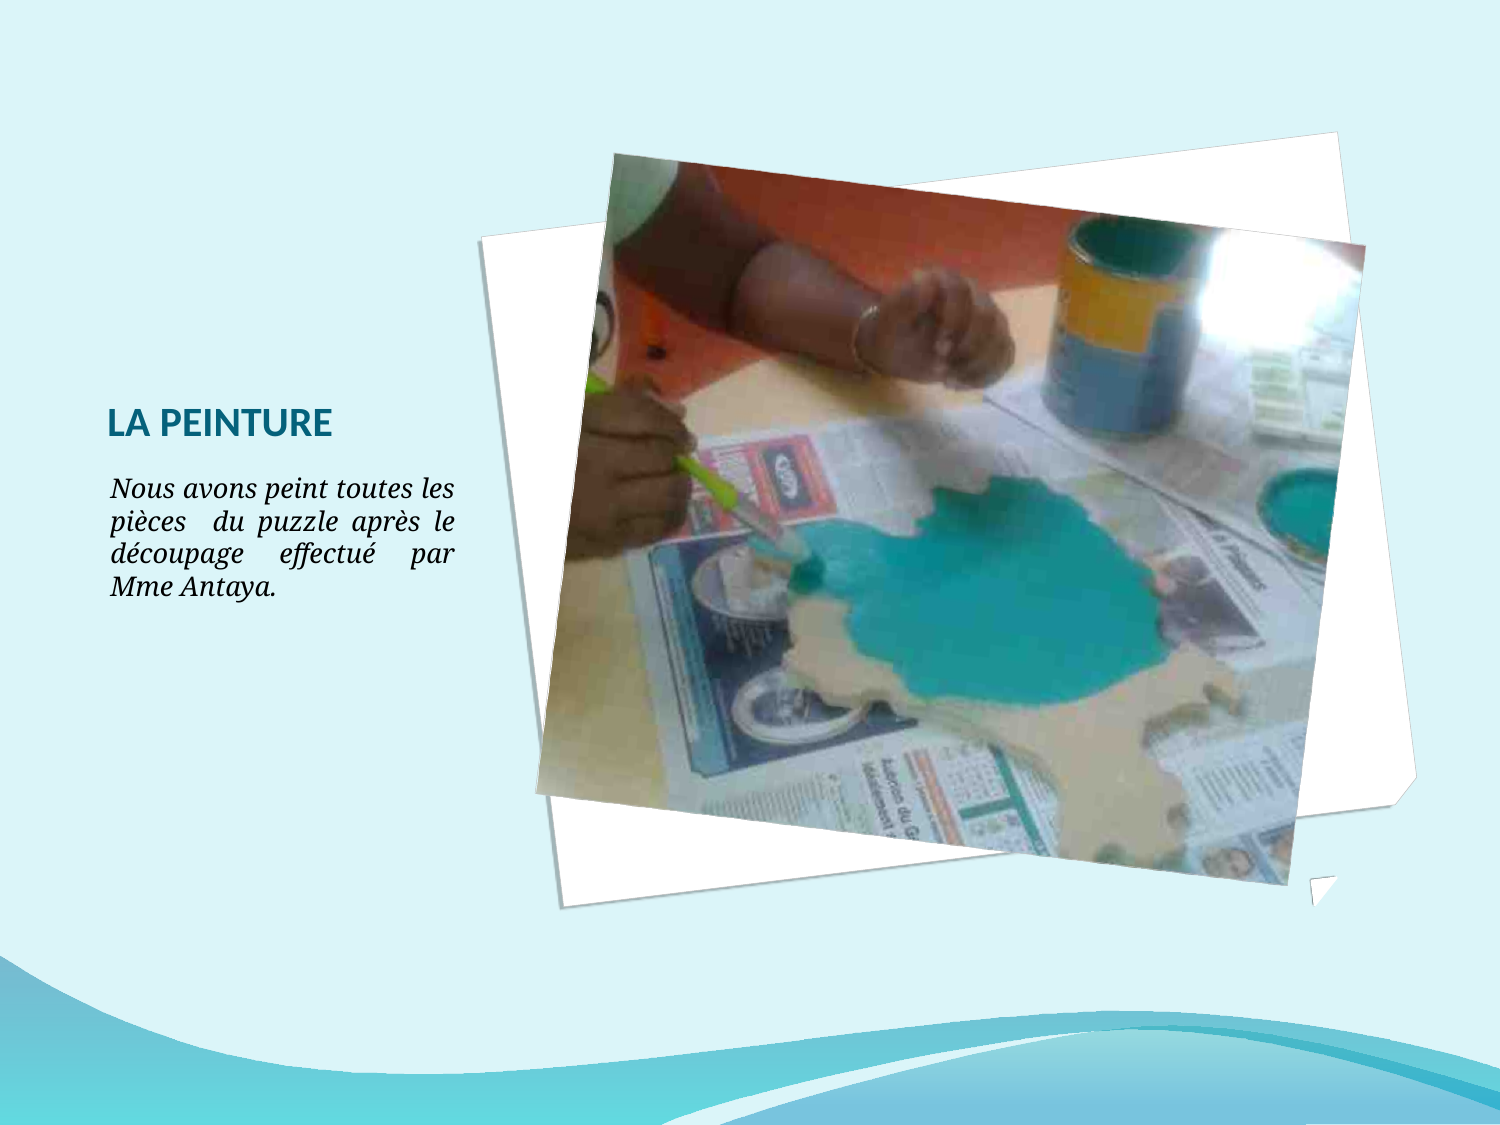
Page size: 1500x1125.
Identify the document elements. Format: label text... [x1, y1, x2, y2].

picture [535, 153, 1366, 886]
list Nous avons peint toutes les pièces du puzzle après le découpage effectué par Mme Antaya. [99, 464, 463, 822]
title LA PEINTURE [99, 193, 463, 453]
